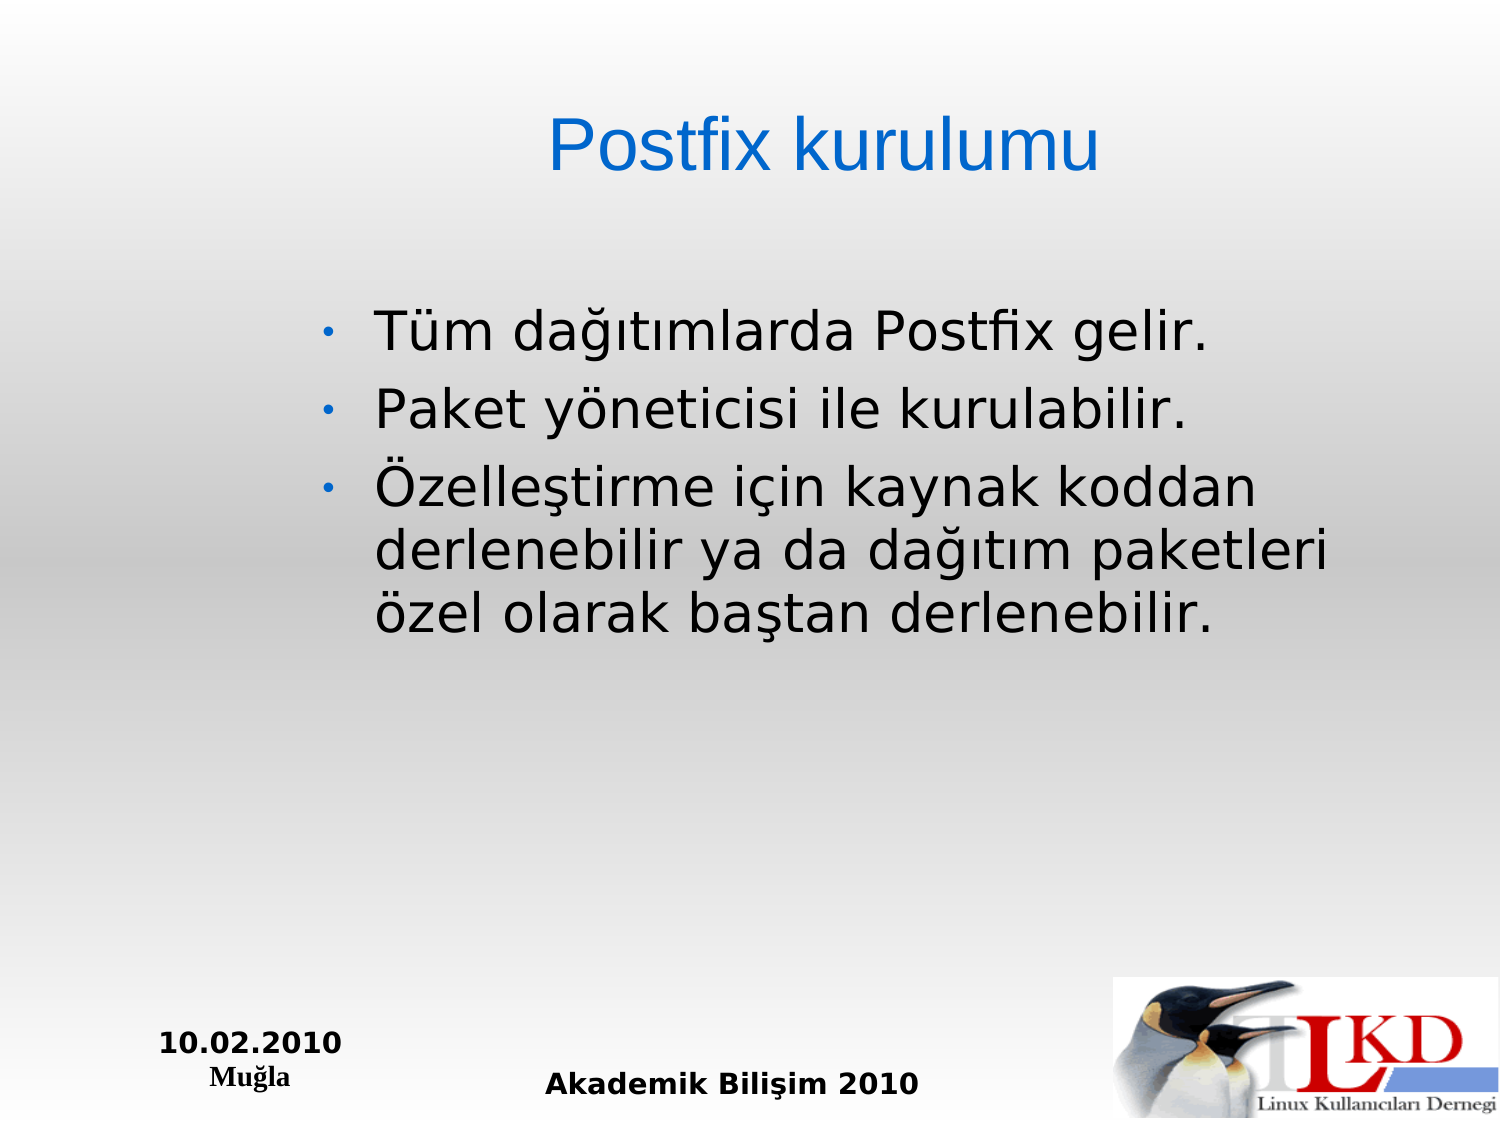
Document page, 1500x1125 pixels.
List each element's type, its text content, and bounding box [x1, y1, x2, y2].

list Tüm dağıtımlarda Postfix gelir. Paket yöneticisi ile kurulabilir. Özelleştirme için kaynak koddan derlenebilir ya da dağıtım paketleri özel olarak baştan derlenebilir. [224, 299, 1425, 975]
picture [1113, 977, 1499, 1118]
title Postfix kurulumu [224, 49, 1425, 238]
